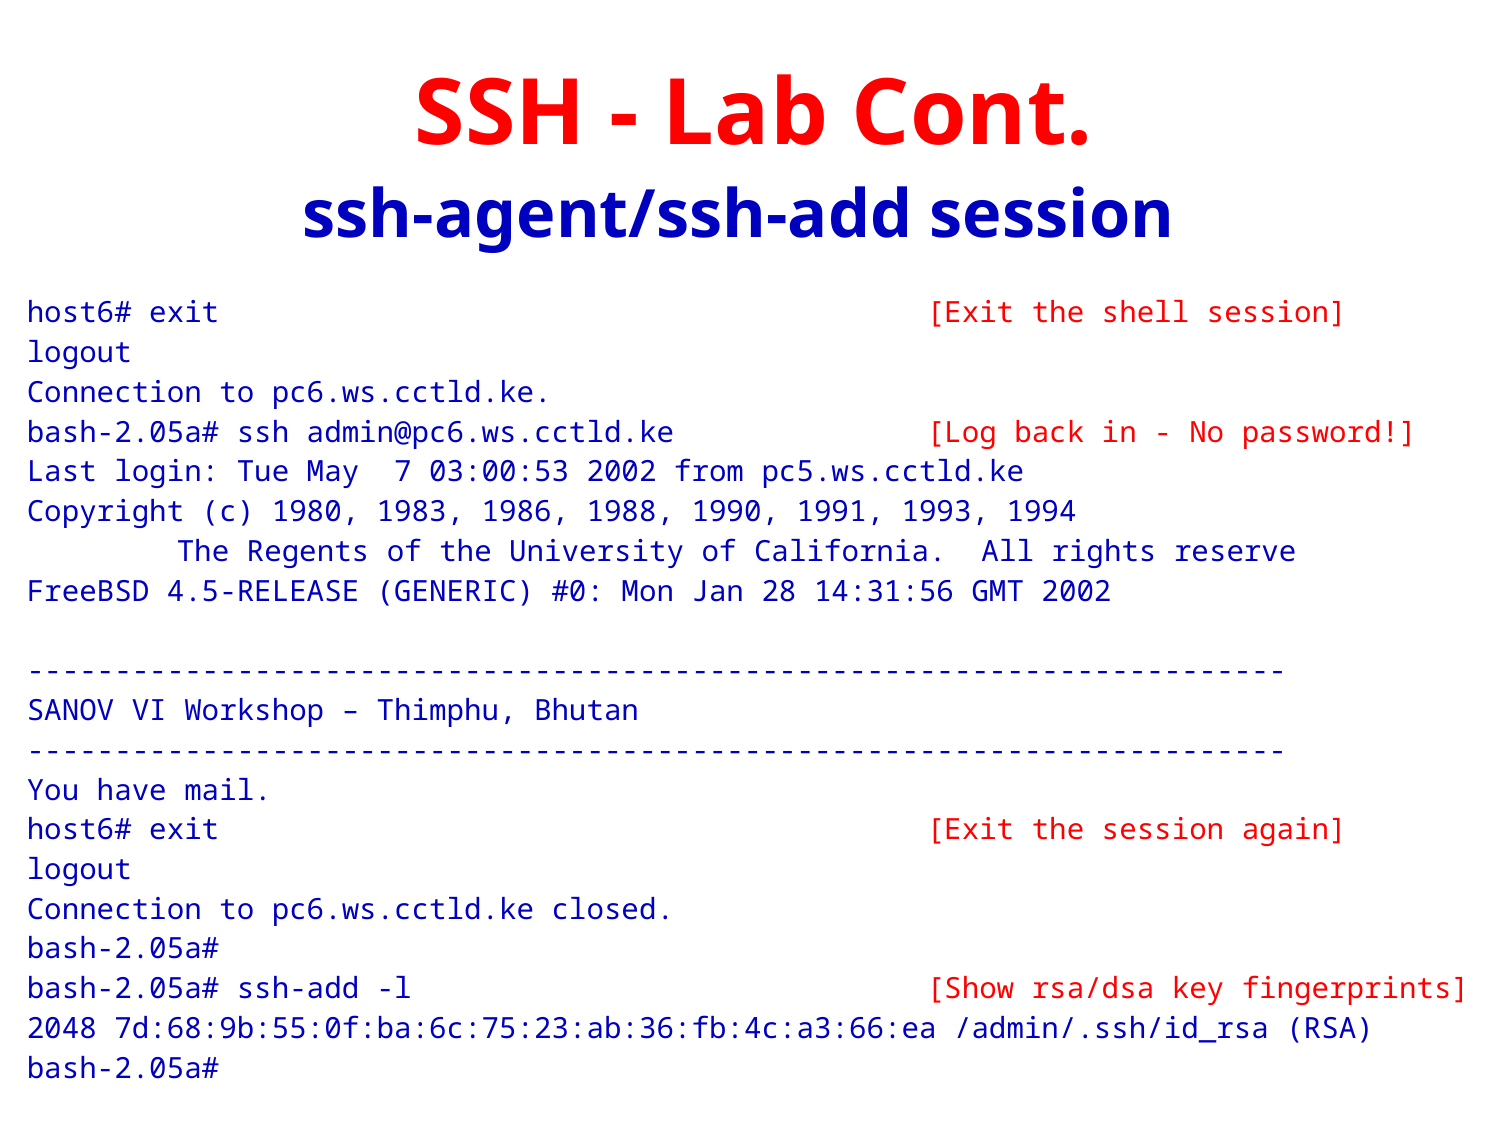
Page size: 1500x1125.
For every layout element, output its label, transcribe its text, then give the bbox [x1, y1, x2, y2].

title SSH - Lab Cont. [191, 46, 1341, 165]
text_box [84, 1019, 91, 1026]
text_box [84, 1028, 92, 1036]
list ssh-agent/ssh-add session [27, 175, 1450, 265]
text_box host6# exit [Exit the shell session] logout Connection to pc6.ws.cctld.ke. bash-2.05a# ssh admin@pc6.ws.cctld.ke [Log back in - No password!] Last login: Tue May 7 03:00:53 2002 from pc5.ws.cctld.ke Copyright (c) 1980, 1983, 1986, 1988, 1990, 1991, 1993, 1994 The Regents of the University of California. All rights reserve FreeBSD 4.5-RELEASE (GENERIC) #0: Mon Jan 28 14:31:56 GMT 2002 ------------------------------------------------------------------------ SANOV VI Workshop – Thimphu, Bhutan ------------------------------------------------------------------------ You have mail. host6# exit [Exit the session again] logout Connection to pc6.ws.cctld.ke closed. bash-2.05a# bash-2.05a# ssh-add -l [Show rsa/dsa key fingerprints] 2048 7d:68:9b:55:0f:ba:6c:75:23:ab:36:fb:4c:a3:66:ea /admin/.ssh/id_rsa (RSA) bash-2.05a# [26, 291, 1482, 1013]
text_box [82, 1013, 1302, 1042]
